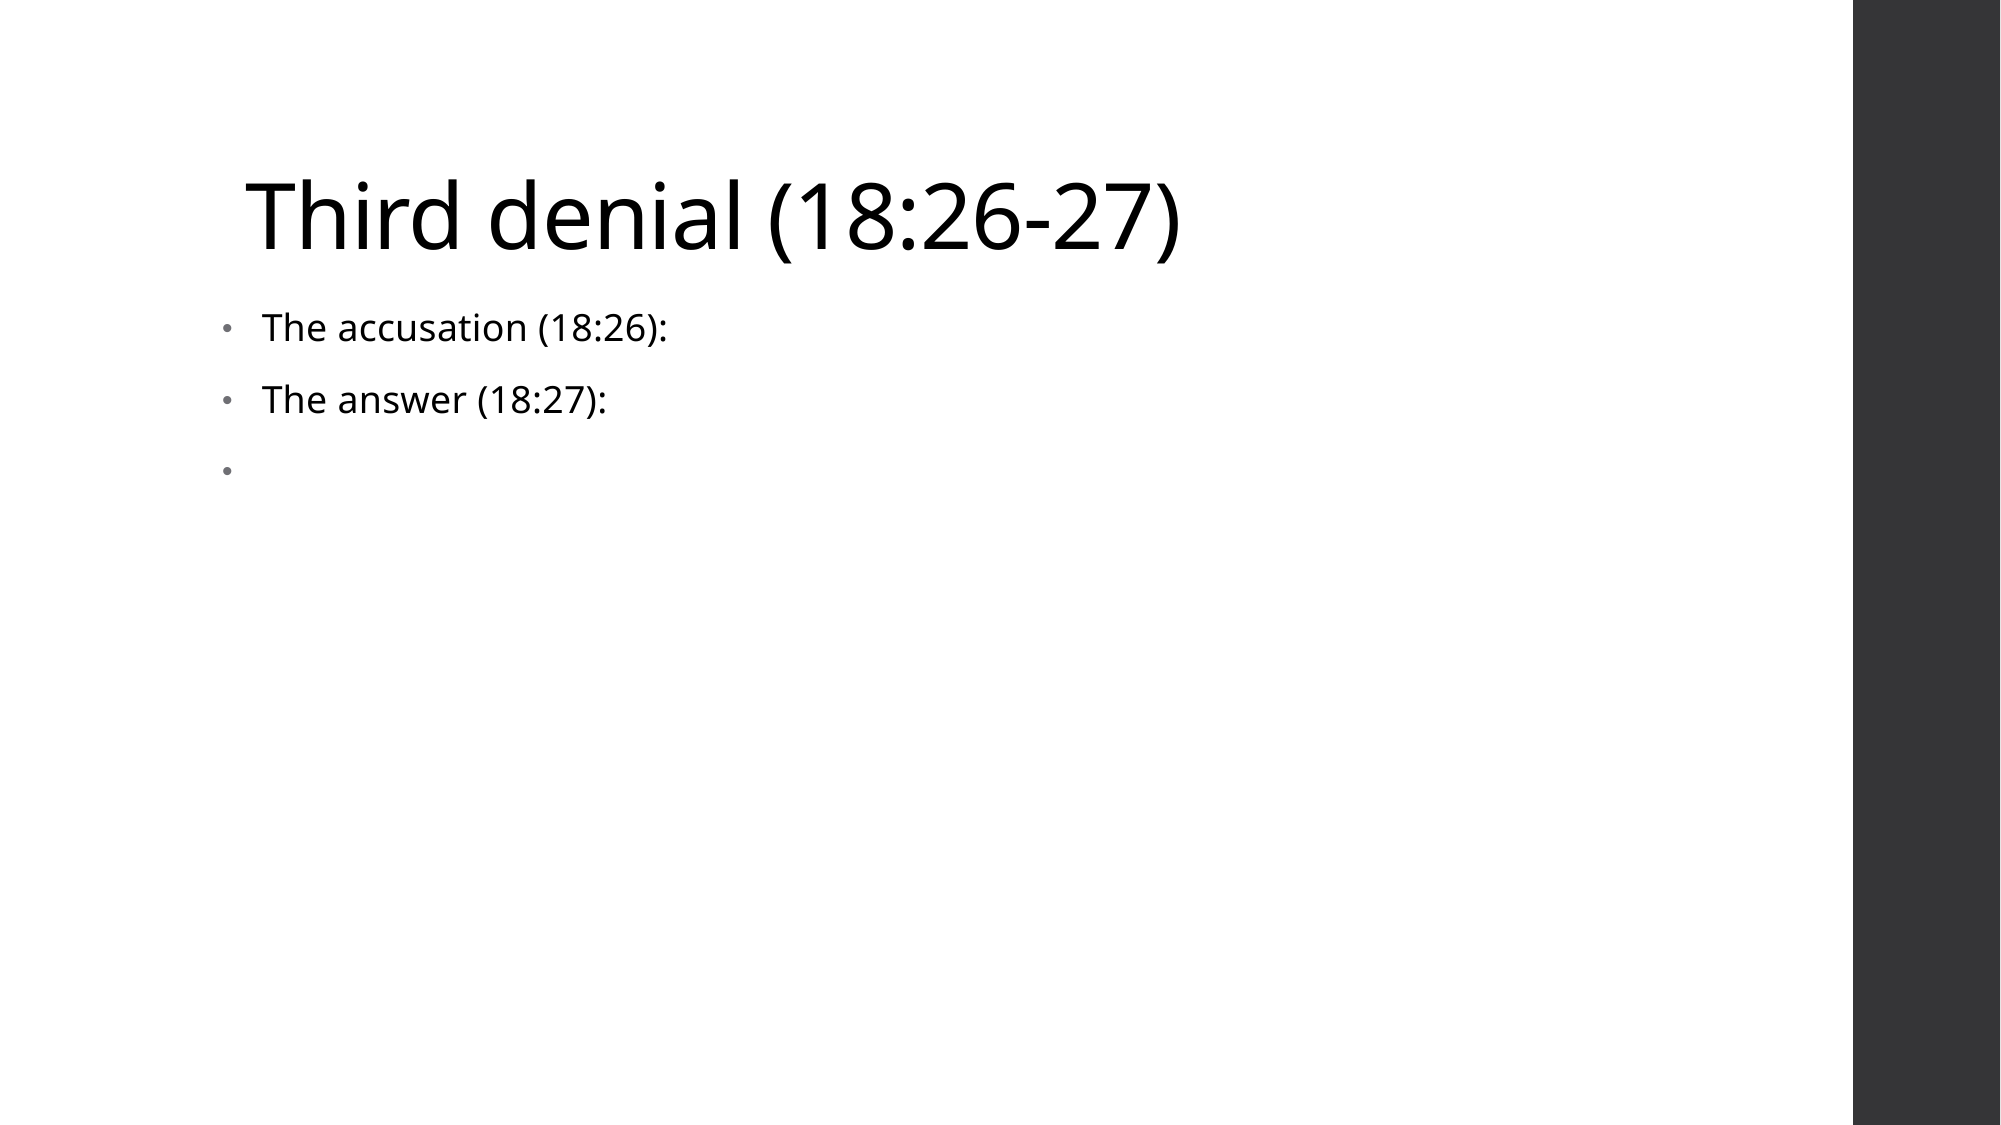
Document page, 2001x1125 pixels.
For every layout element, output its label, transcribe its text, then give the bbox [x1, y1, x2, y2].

list The accusation (18:26): The answer (18:27): [206, 299, 1617, 1014]
title Third denial (18:26-27) [206, 60, 1797, 278]
